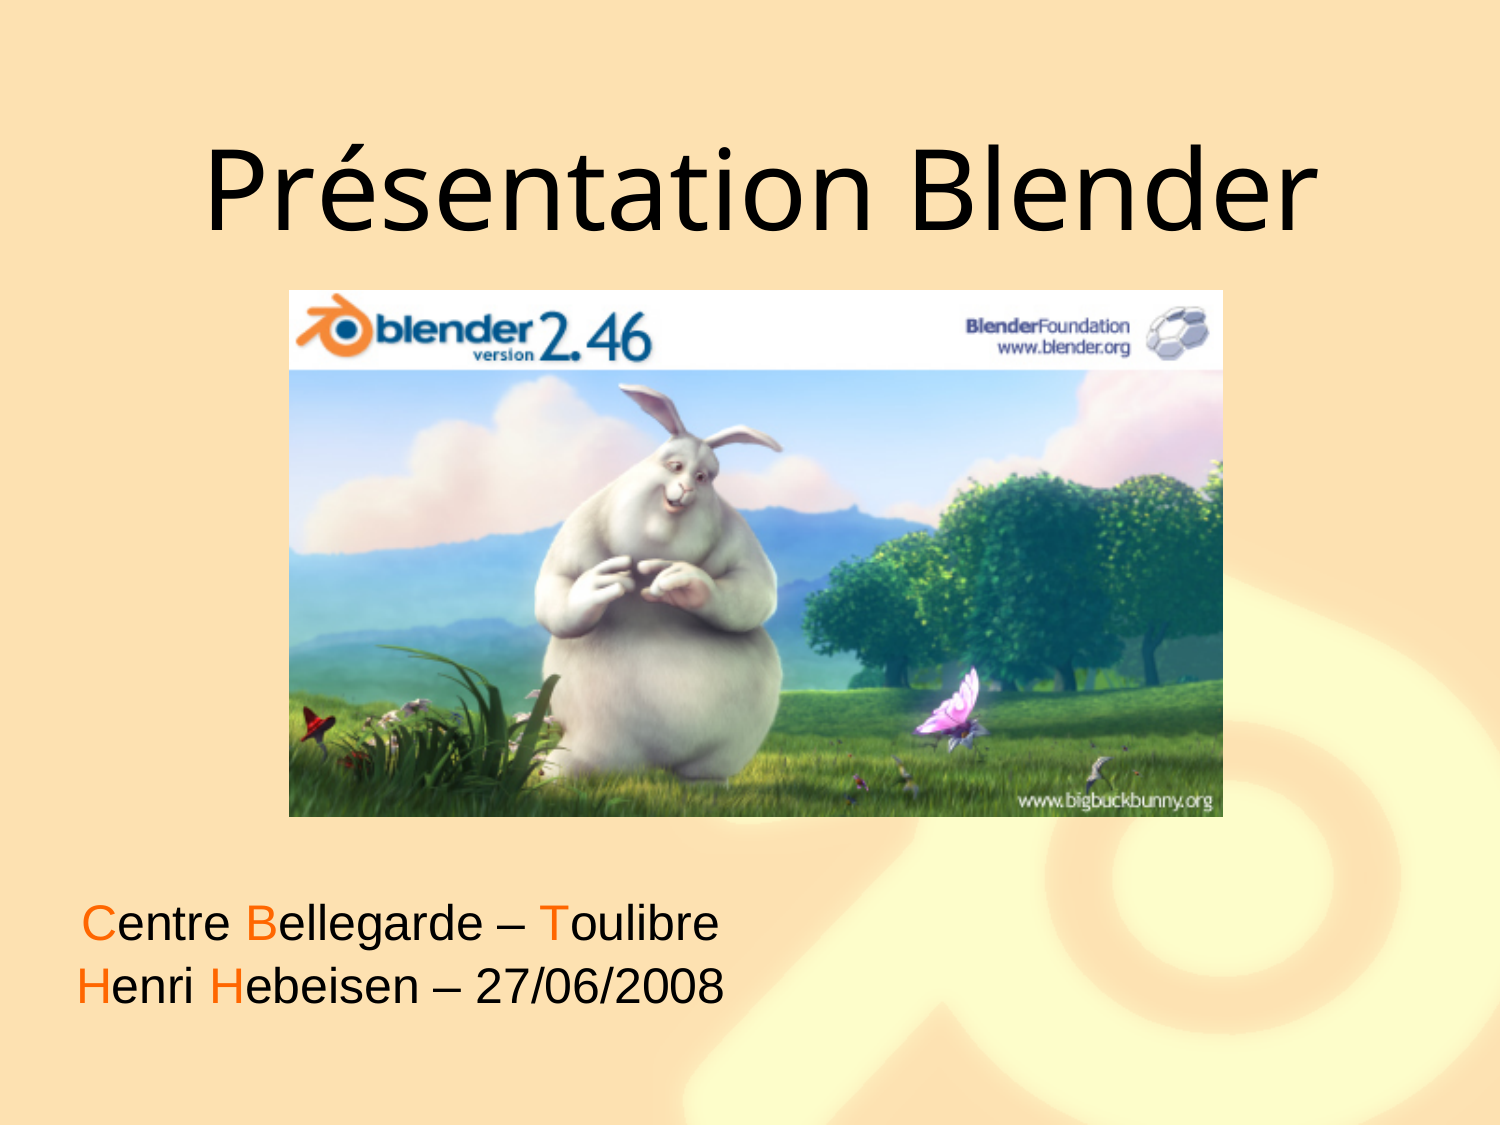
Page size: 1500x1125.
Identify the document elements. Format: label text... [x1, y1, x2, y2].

picture [0, 0, 1500, 1125]
title Présentation Blender [123, 42, 1399, 332]
subtitle Centre Bellegarde – Toulibre Henri Hebeisen – 27/06/2008 [0, 893, 926, 1079]
